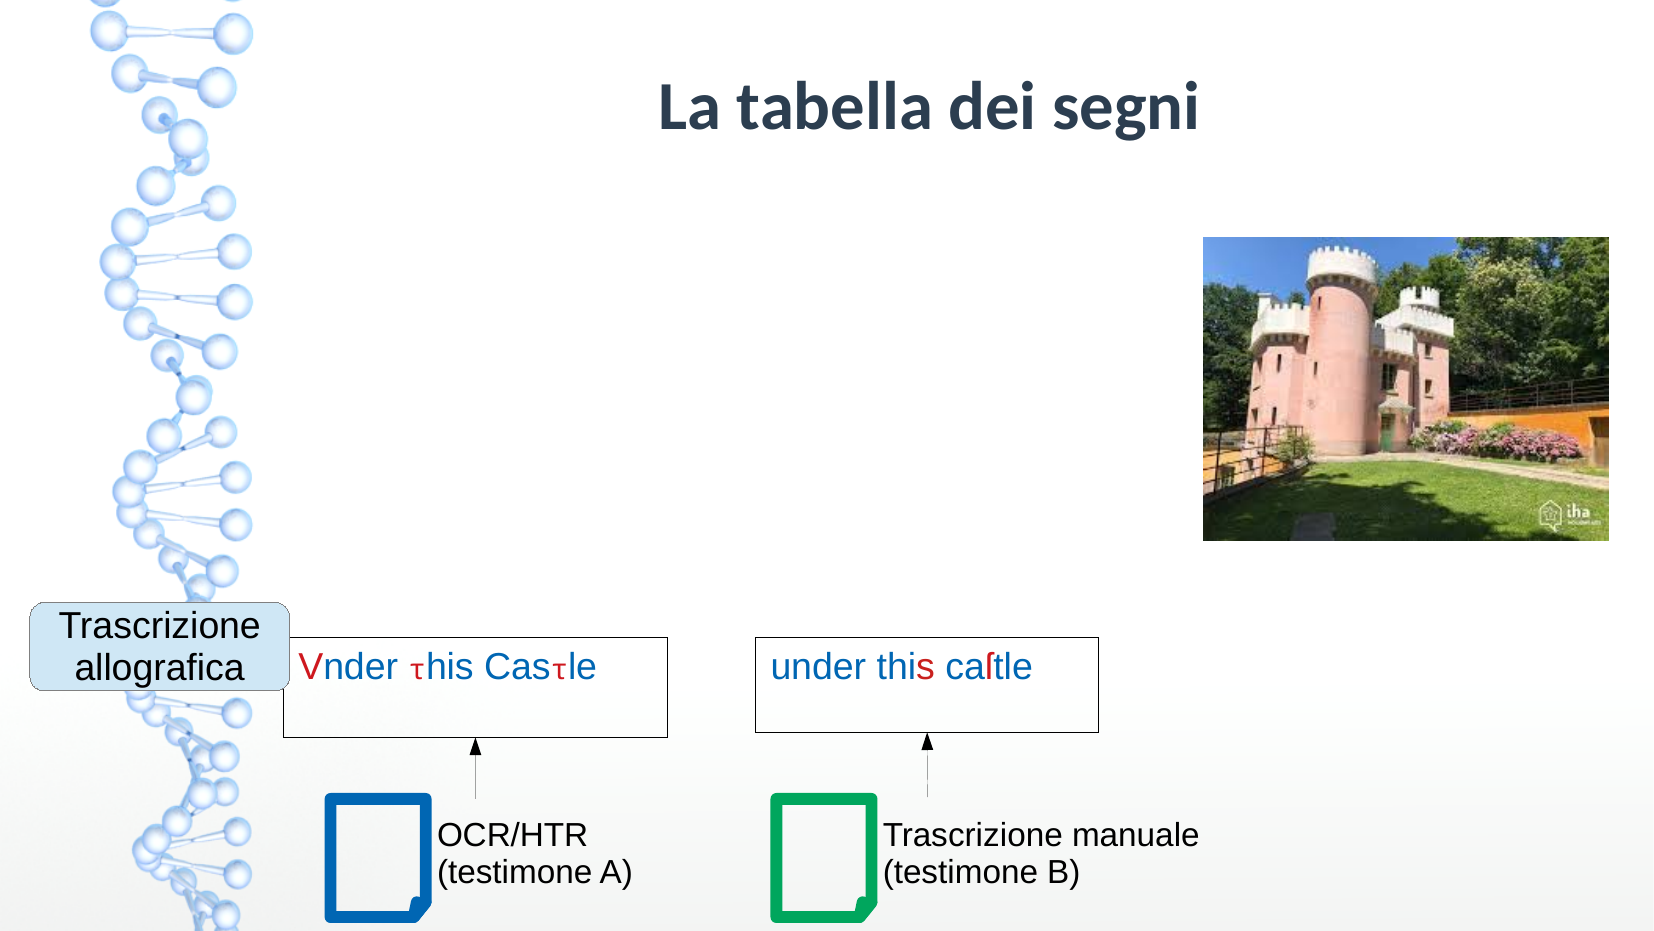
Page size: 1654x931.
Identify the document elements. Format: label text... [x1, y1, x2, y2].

title La tabella dei segni [265, 35, 1595, 189]
text_box Trascrizione allografica [29, 602, 290, 691]
picture [0, 0, 1654, 931]
text_box under this caſtle [755, 637, 1099, 733]
text_box OCR/HTR (testimone A) [432, 809, 648, 898]
text_box Trascrizione manuale (testimone B) [868, 809, 1216, 918]
text_box Vnder τhis Casτle [283, 637, 668, 738]
